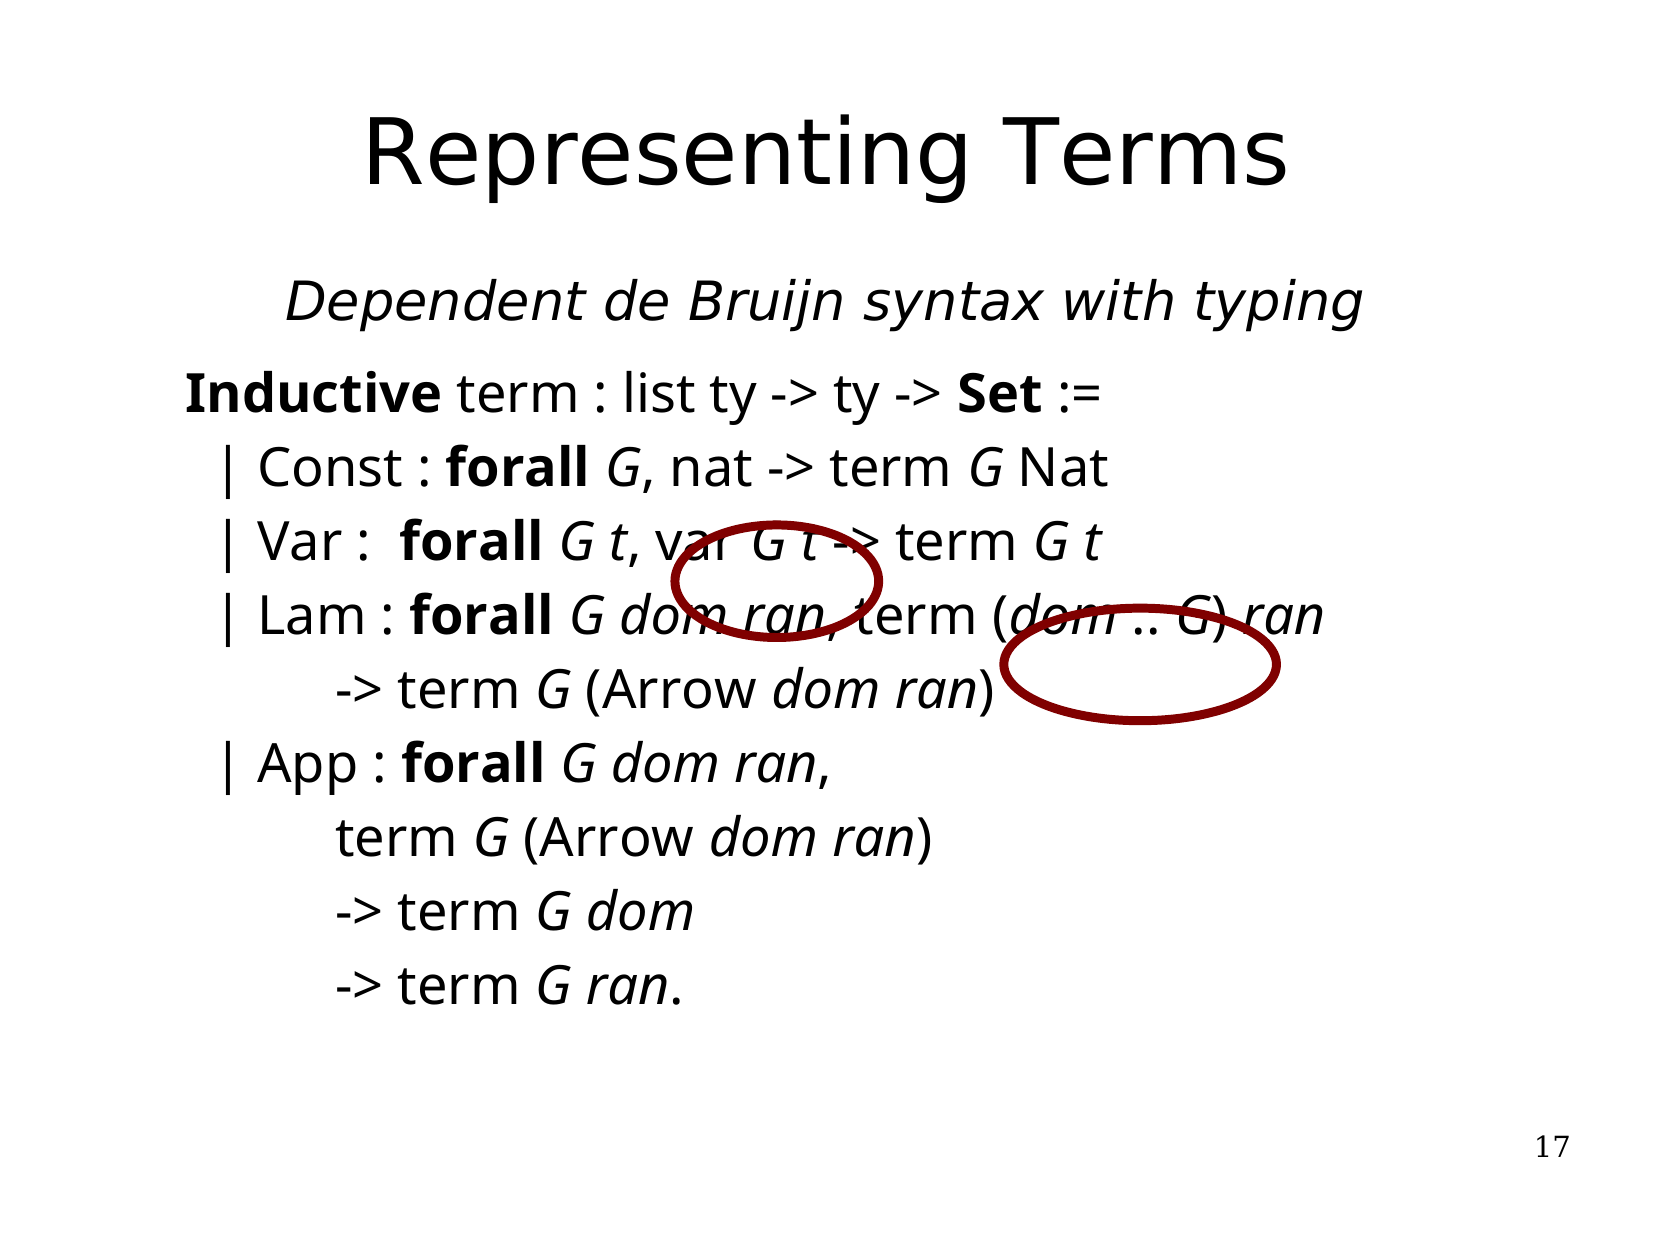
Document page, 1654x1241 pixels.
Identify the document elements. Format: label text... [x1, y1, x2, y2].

title Representing Terms [82, 56, 1571, 250]
text_box Dependent de Bruijn syntax with typing [270, 262, 1384, 341]
text_box Inductive term : list ty -> ty -> Set := | Const : forall G, nat -> term G Nat | Var : forall G t, var G t -> term G t | Lam : forall G dom ran, term (dom :: G) ran -> term G (Arrow dom ran) | App : forall G dom ran, term G (Arrow dom ran) -> term G dom -> term G ran. [170, 346, 1484, 1119]
